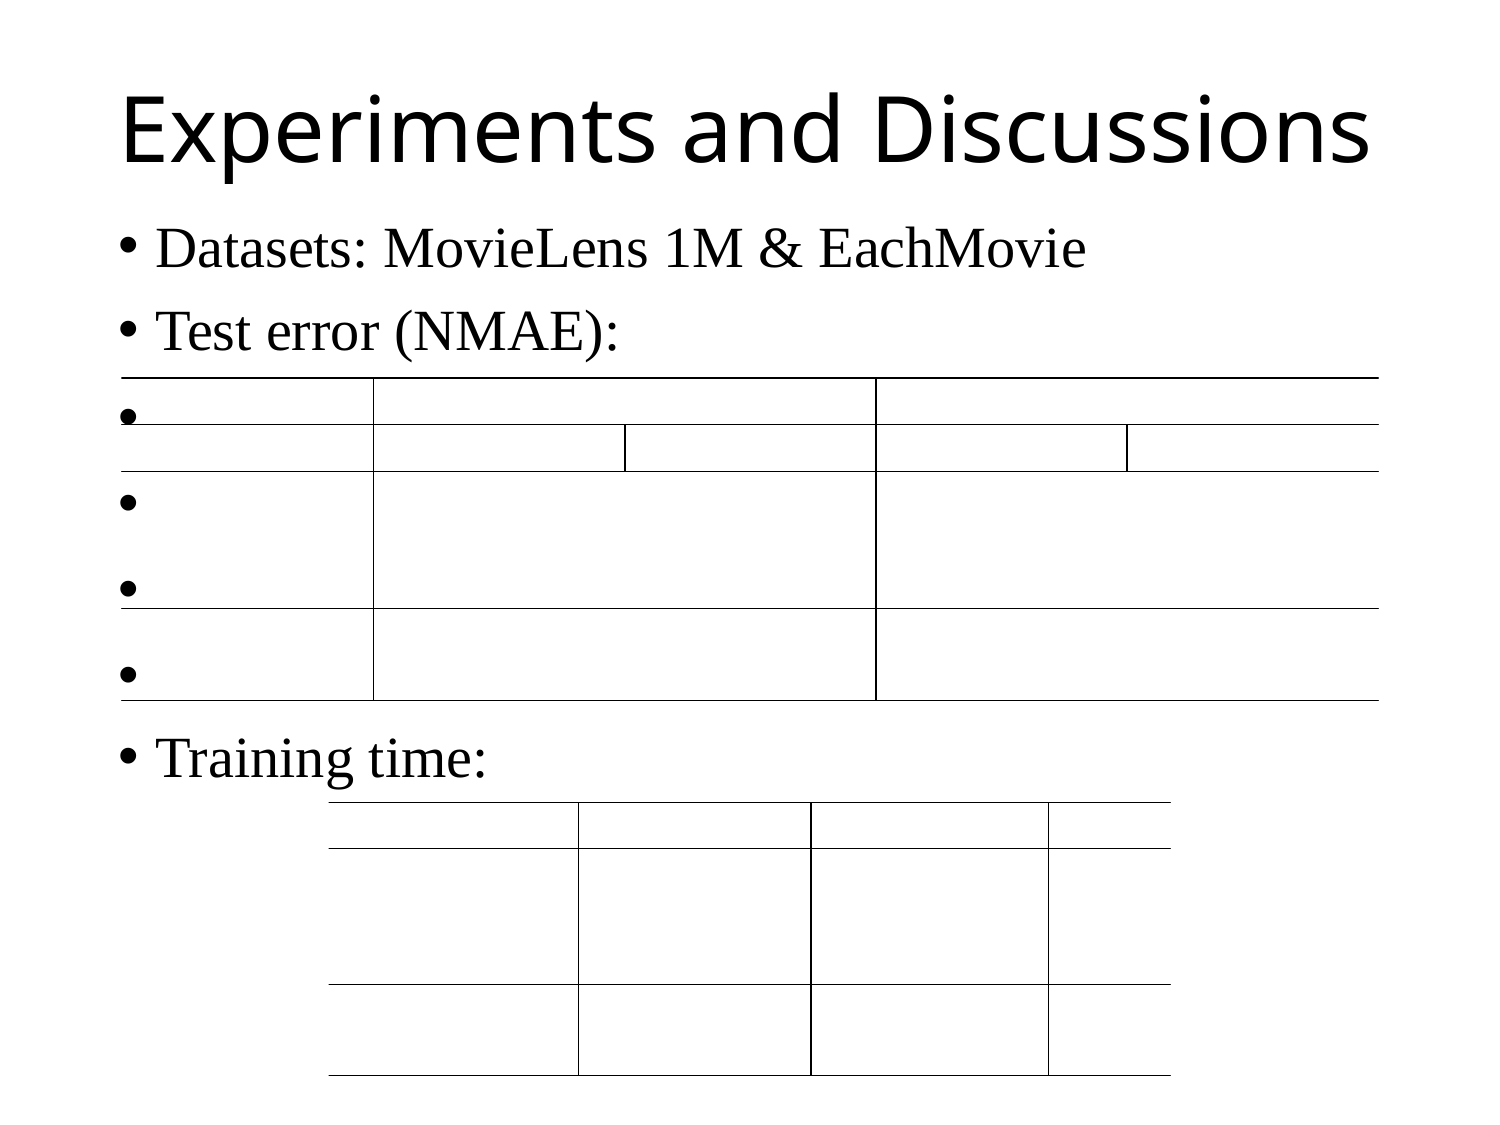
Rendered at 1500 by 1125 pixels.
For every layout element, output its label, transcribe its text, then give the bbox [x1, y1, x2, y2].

chart [326, 797, 1173, 1080]
chart [119, 372, 1381, 703]
text_box Datasets: MovieLens 1M & EachMovie Test error (NMAE): Training time: [103, 209, 1459, 1035]
text_box Experiments and Discussions [103, 58, 1397, 208]
